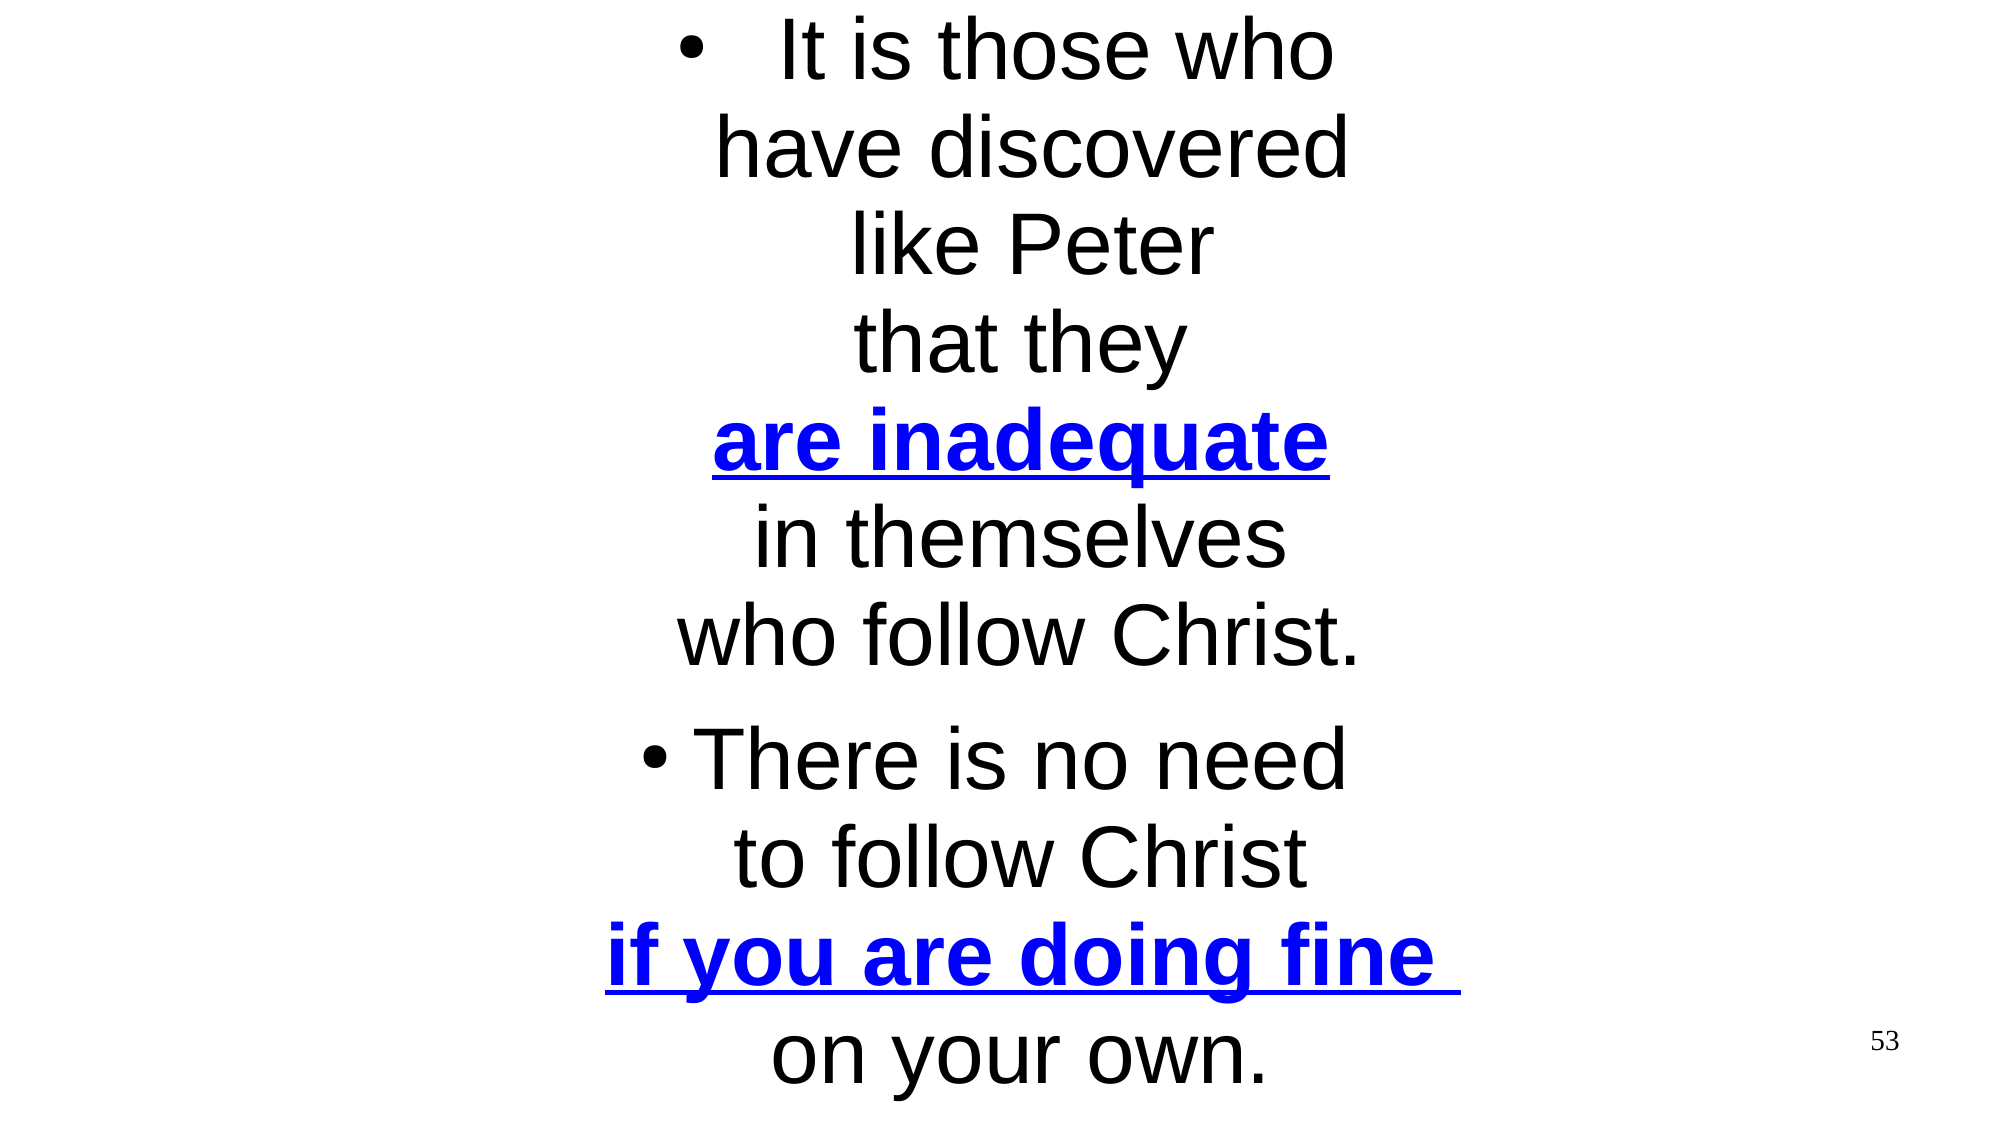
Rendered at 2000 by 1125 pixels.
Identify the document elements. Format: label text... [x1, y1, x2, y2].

list It is those who have discovered like Peter that they are inadequate in themselves who follow Christ. There is no need to follow Christ if you are doing fine on your own. [0, 0, 1996, 1123]
